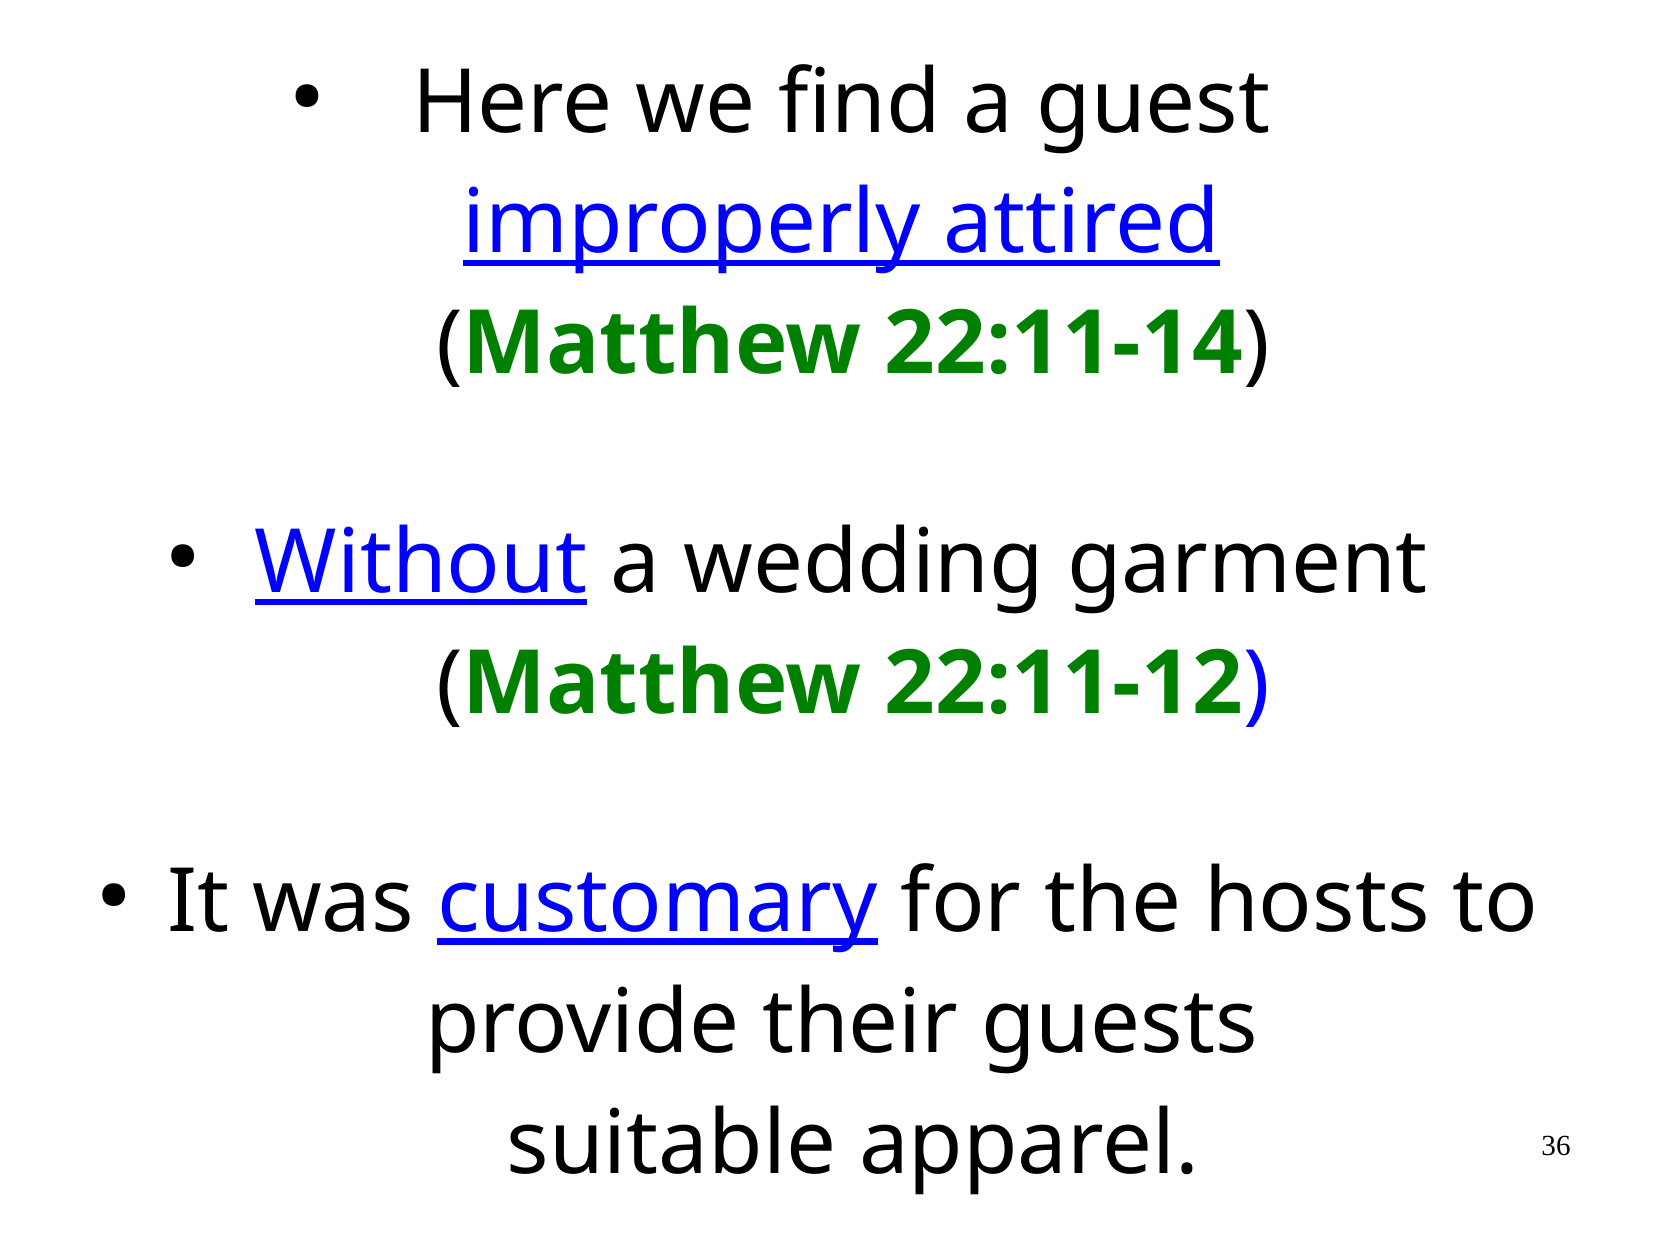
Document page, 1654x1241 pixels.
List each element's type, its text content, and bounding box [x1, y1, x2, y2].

list Here we find a guest improperly attired (Matthew 22:11-14) Without a wedding garment (Matthew 22:11-12) It was customary for the hosts to provide their guests suitable apparel. [37, 37, 1613, 1201]
